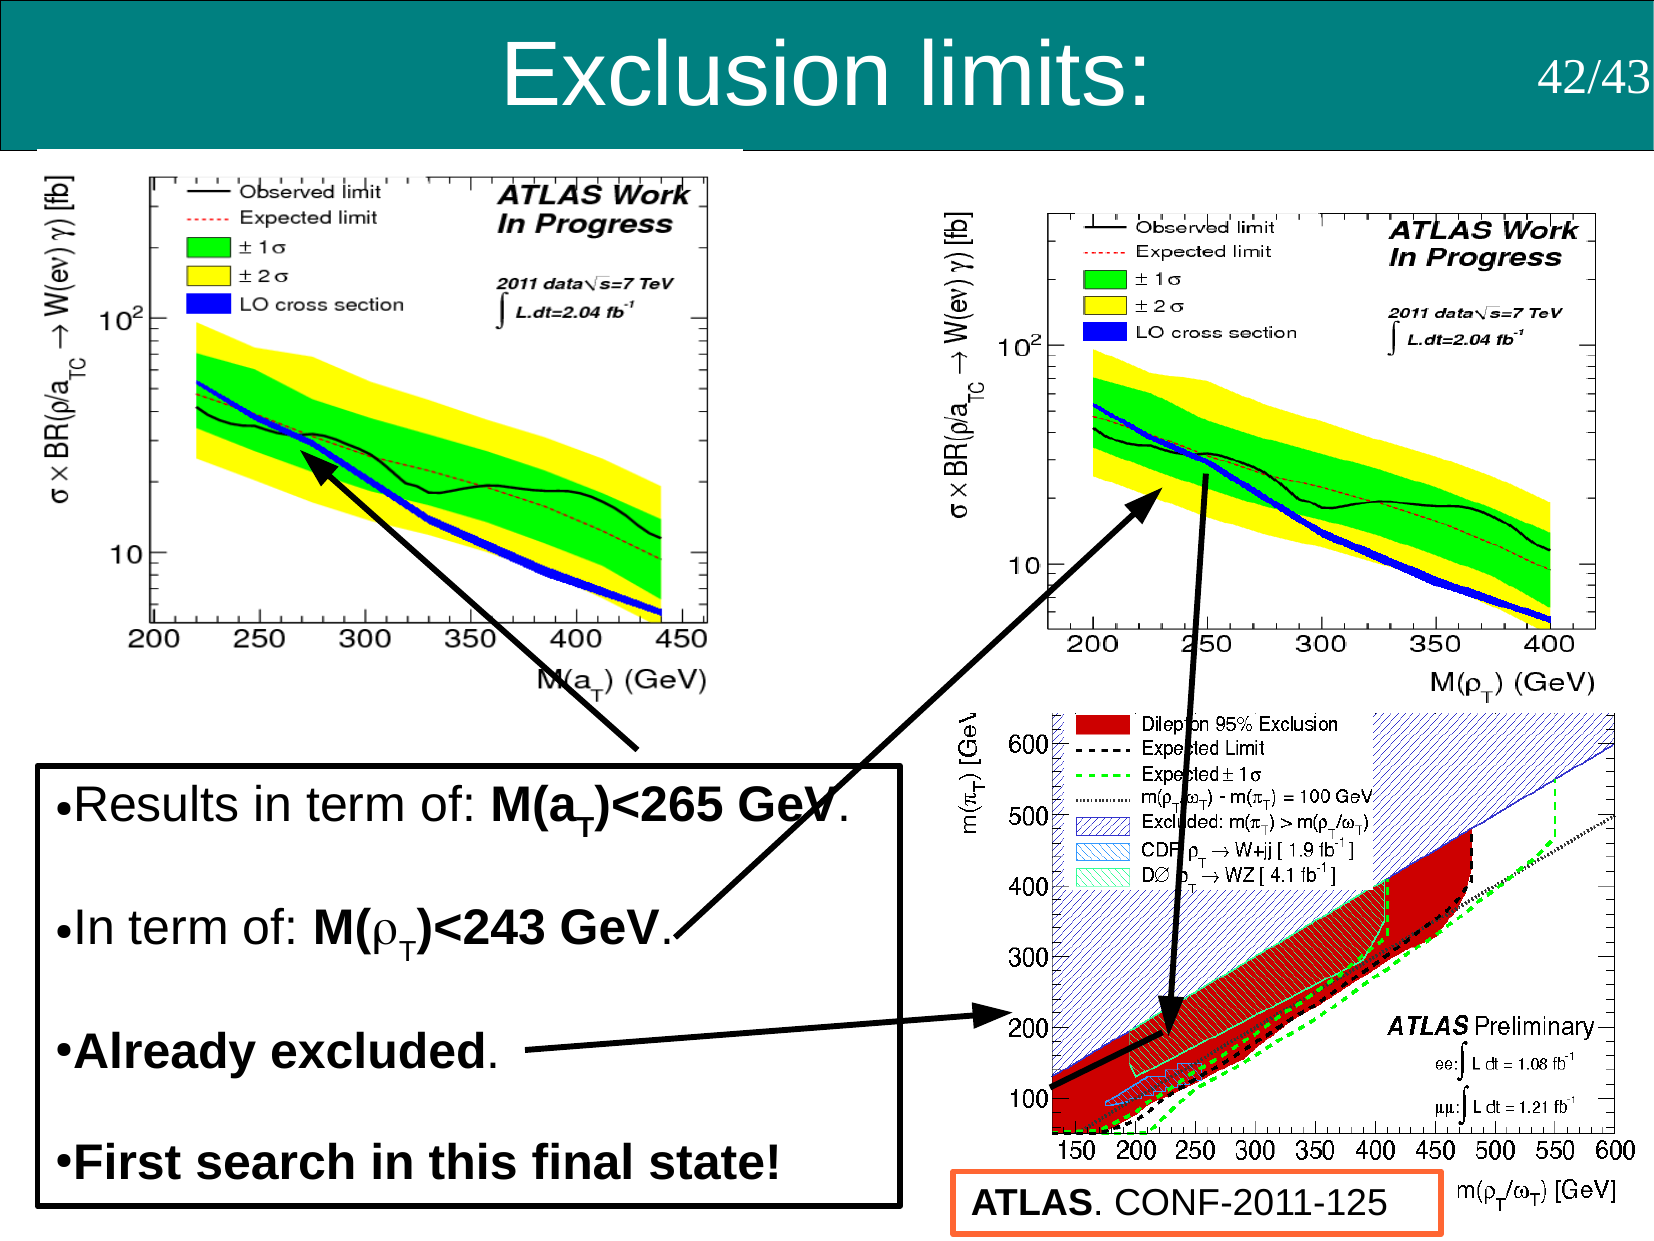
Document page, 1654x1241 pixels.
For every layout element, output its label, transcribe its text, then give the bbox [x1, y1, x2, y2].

picture [37, 149, 743, 713]
text_box ATLAS. CONF-2011-125 [953, 1171, 1441, 1235]
picture [937, 187, 1651, 1221]
title Exclusion limits: [82, 22, 1571, 126]
text_box Results in term of: M(aT)<265 GeV. In term of: M(rT)<243 GeV. Already excluded. First search in this final state! [37, 765, 901, 1206]
